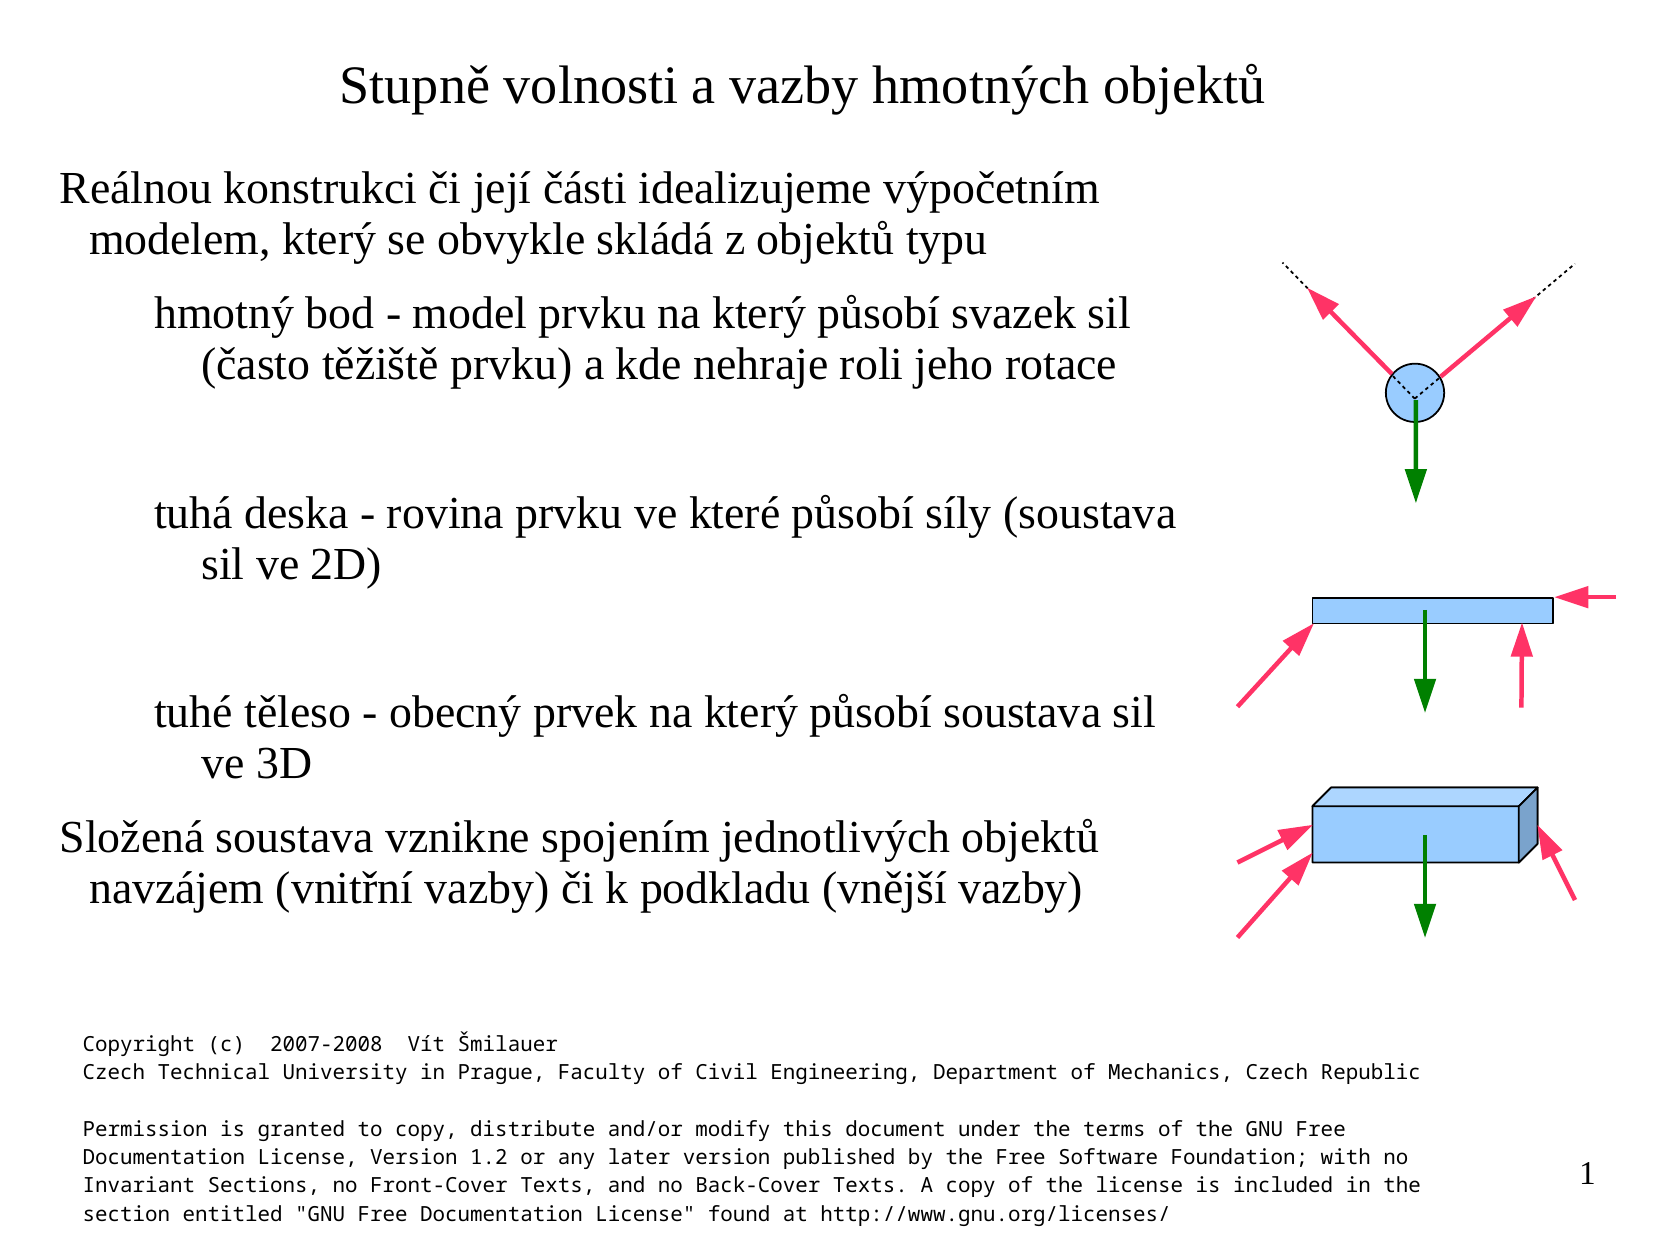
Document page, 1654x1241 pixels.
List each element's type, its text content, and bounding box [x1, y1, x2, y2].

text_box [1312, 787, 1538, 863]
text_box [1312, 597, 1553, 624]
text_box Copyright (c) 2007-2008 Vít Šmilauer Czech Technical University in Prague, Faculty of Civil Engineering, Department of Mechanics, Czech Republic Permission is granted to copy, distribute and/or modify this document under the terms of the GNU Free Documentation License, Version 1.2 or any later version published by the Free Software Foundation; with no Invariant Sections, no Front-Cover Texts, and no Back-Cover Texts. A copy of the license is included in the section entitled "GNU Free Documentation License" found at http://www.gnu.org/licenses/ [67, 1021, 1501, 1231]
title Stupně volnosti a vazby hmotných objektů [59, 0, 1548, 189]
text_box [1385, 363, 1445, 422]
list Reálnou konstrukci či její části idealizujeme výpočetním modelem, který se obvykle skládá z objektů typu hmotný bod - model prvku na který působí svazek sil (často těžiště prvku) a kde nehraje roli jeho rotace tuhá deska - rovina prvku ve které působí síly (soustava sil ve 2D) tuhé těleso - obecný prvek na který působí soustava sil ve 3D Složená soustava vznikne spojením jednotlivých objektů navzájem (vnitřní vazby) či k podkladu (vnější vazby) [59, 189, 1201, 982]
